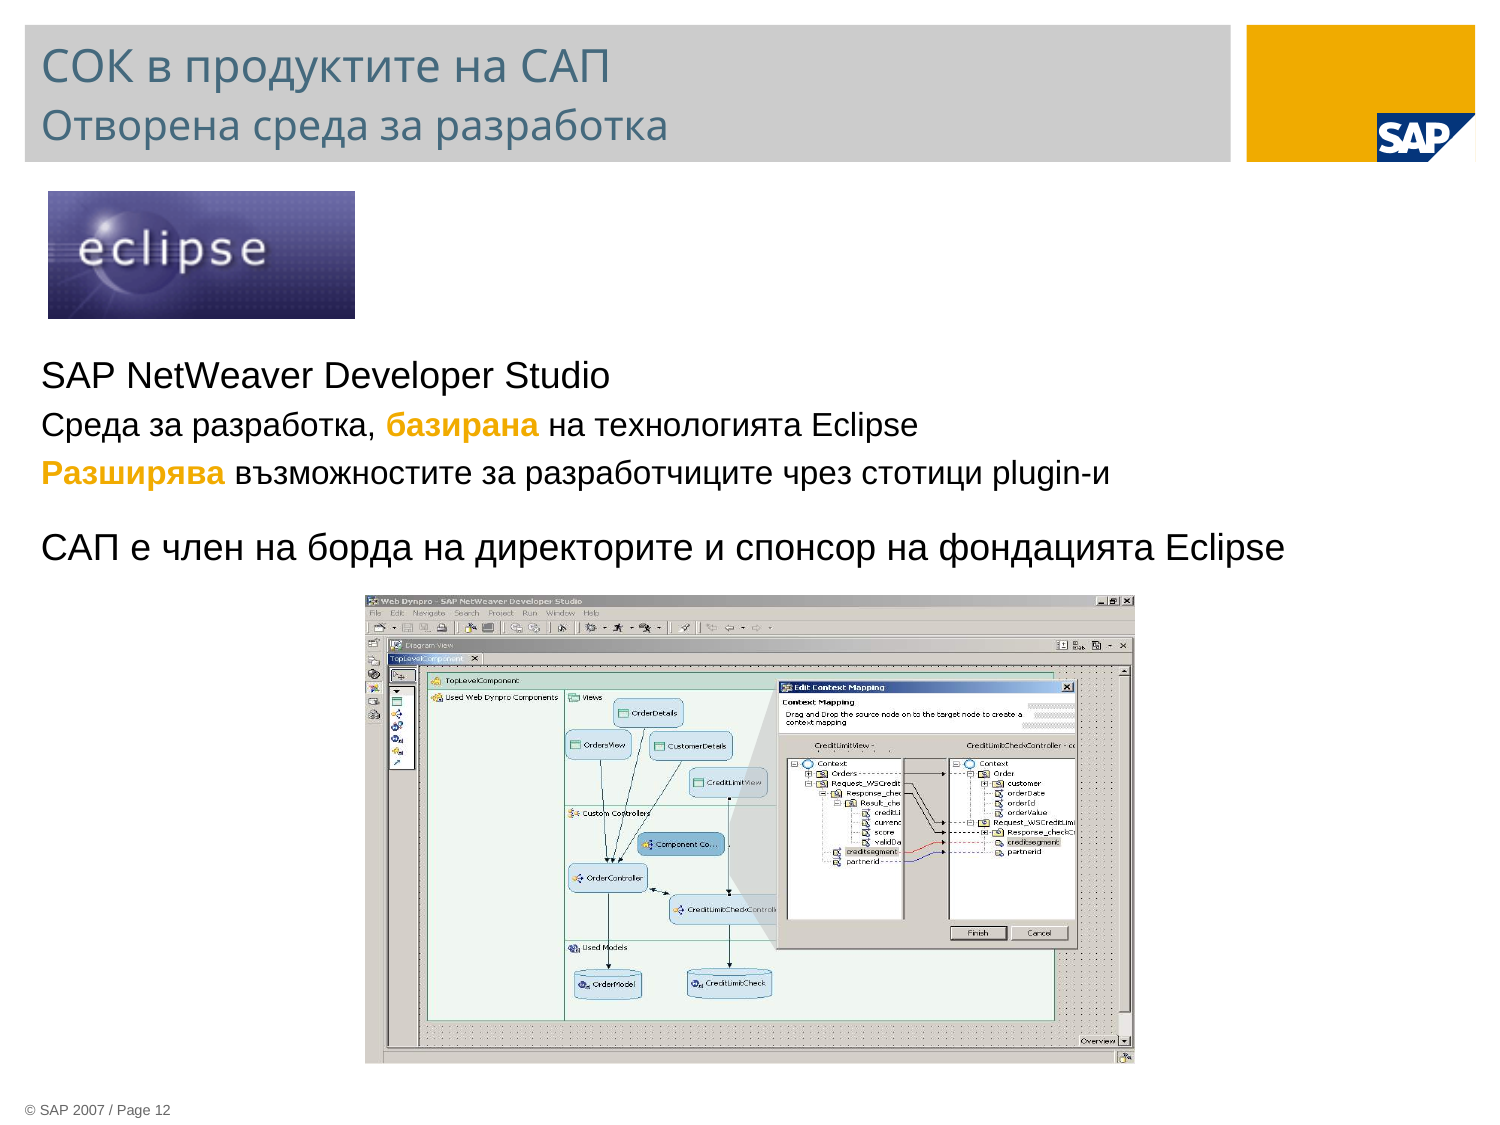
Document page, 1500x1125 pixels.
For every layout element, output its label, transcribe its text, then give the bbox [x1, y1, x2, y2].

picture [48, 191, 355, 319]
list SAP NetWeaver Developer Studio Среда за разработка, базирана на технологията Eclipse Разширява възможностите за разработчиците чрез стотици plugin-и САП е член на борда на директорите и спонсор на фондацията Eclipse [40, 354, 1460, 968]
picture [365, 595, 1135, 1064]
text_box [729, 680, 777, 952]
title СОК в продуктите на САП Отворена среда за разработка [40, 33, 1215, 151]
picture [1377, 113, 1476, 162]
